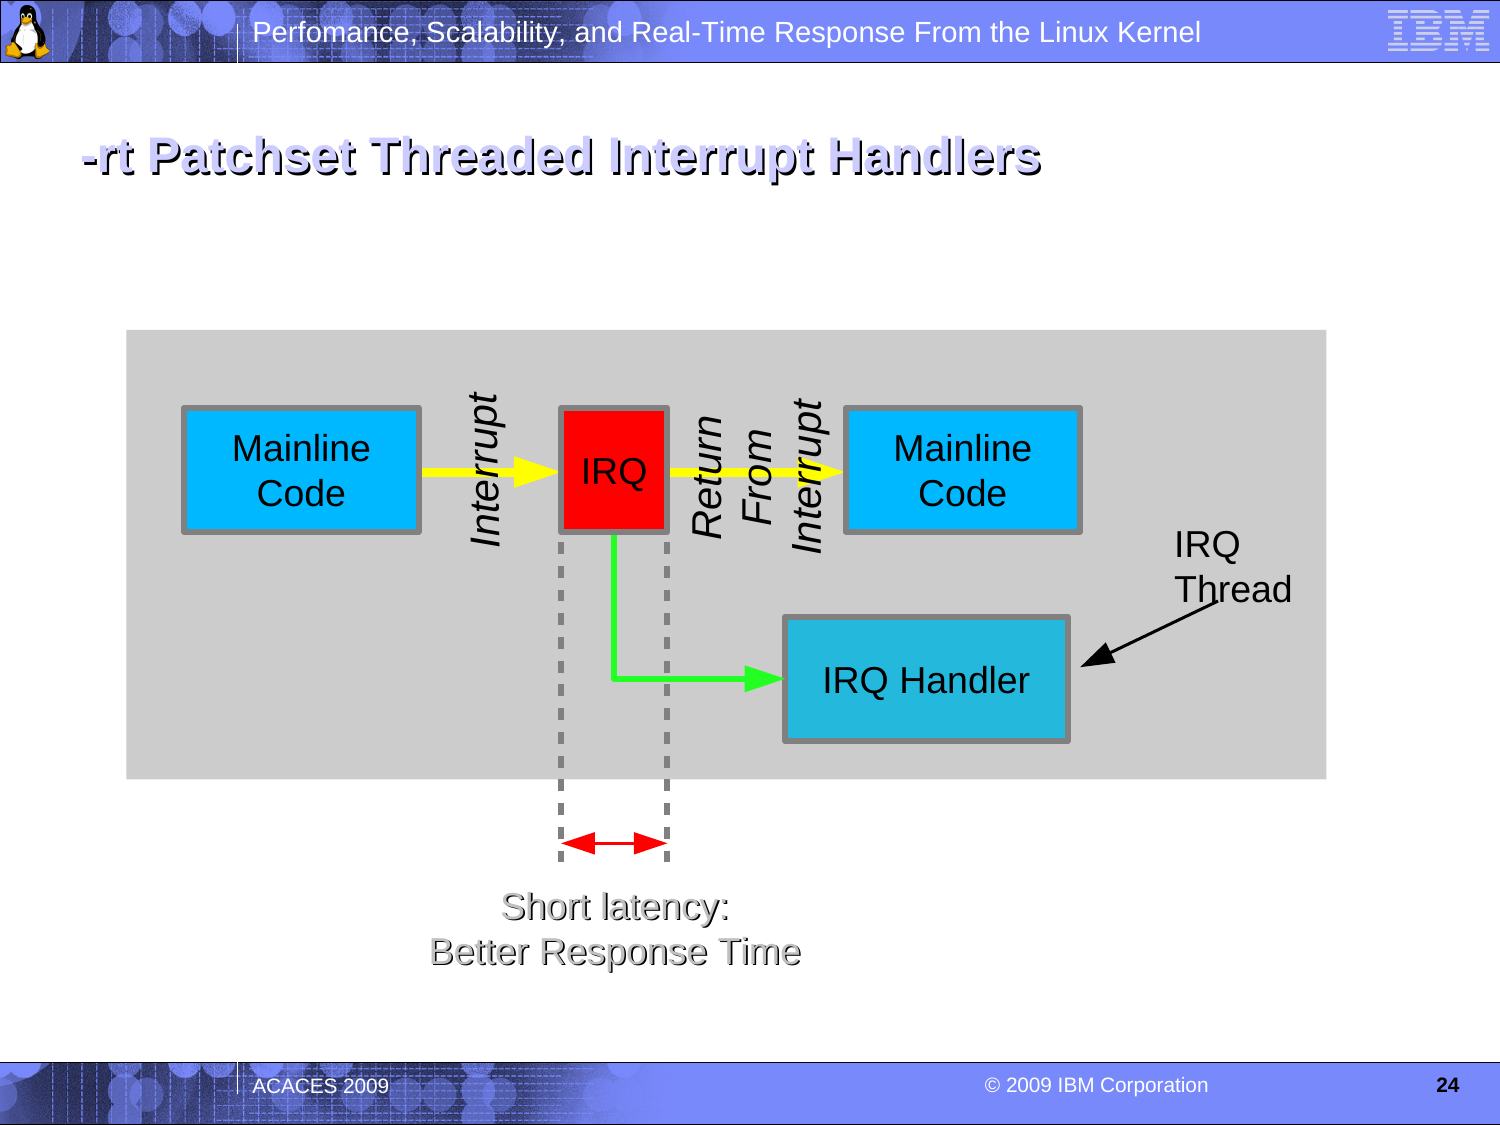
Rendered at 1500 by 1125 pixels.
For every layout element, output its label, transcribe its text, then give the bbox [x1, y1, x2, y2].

text_box [126, 329, 1327, 780]
text_box IRQ Handler [785, 616, 1068, 741]
picture [1, 1, 1500, 62]
text_box Return From Interrupt [672, 363, 834, 571]
title -rt Patchset Threaded Interrupt Handlers [79, 124, 1433, 192]
text_box Mainline Code [845, 407, 1081, 532]
text_box Short latency: Better Response Time [413, 874, 816, 977]
text_box Mainline Code [184, 407, 419, 532]
text_box IRQ [561, 407, 668, 533]
text_box IRQ Thread [1159, 513, 1308, 616]
picture [0, 1063, 1500, 1124]
text_box Interrupt [447, 374, 522, 564]
